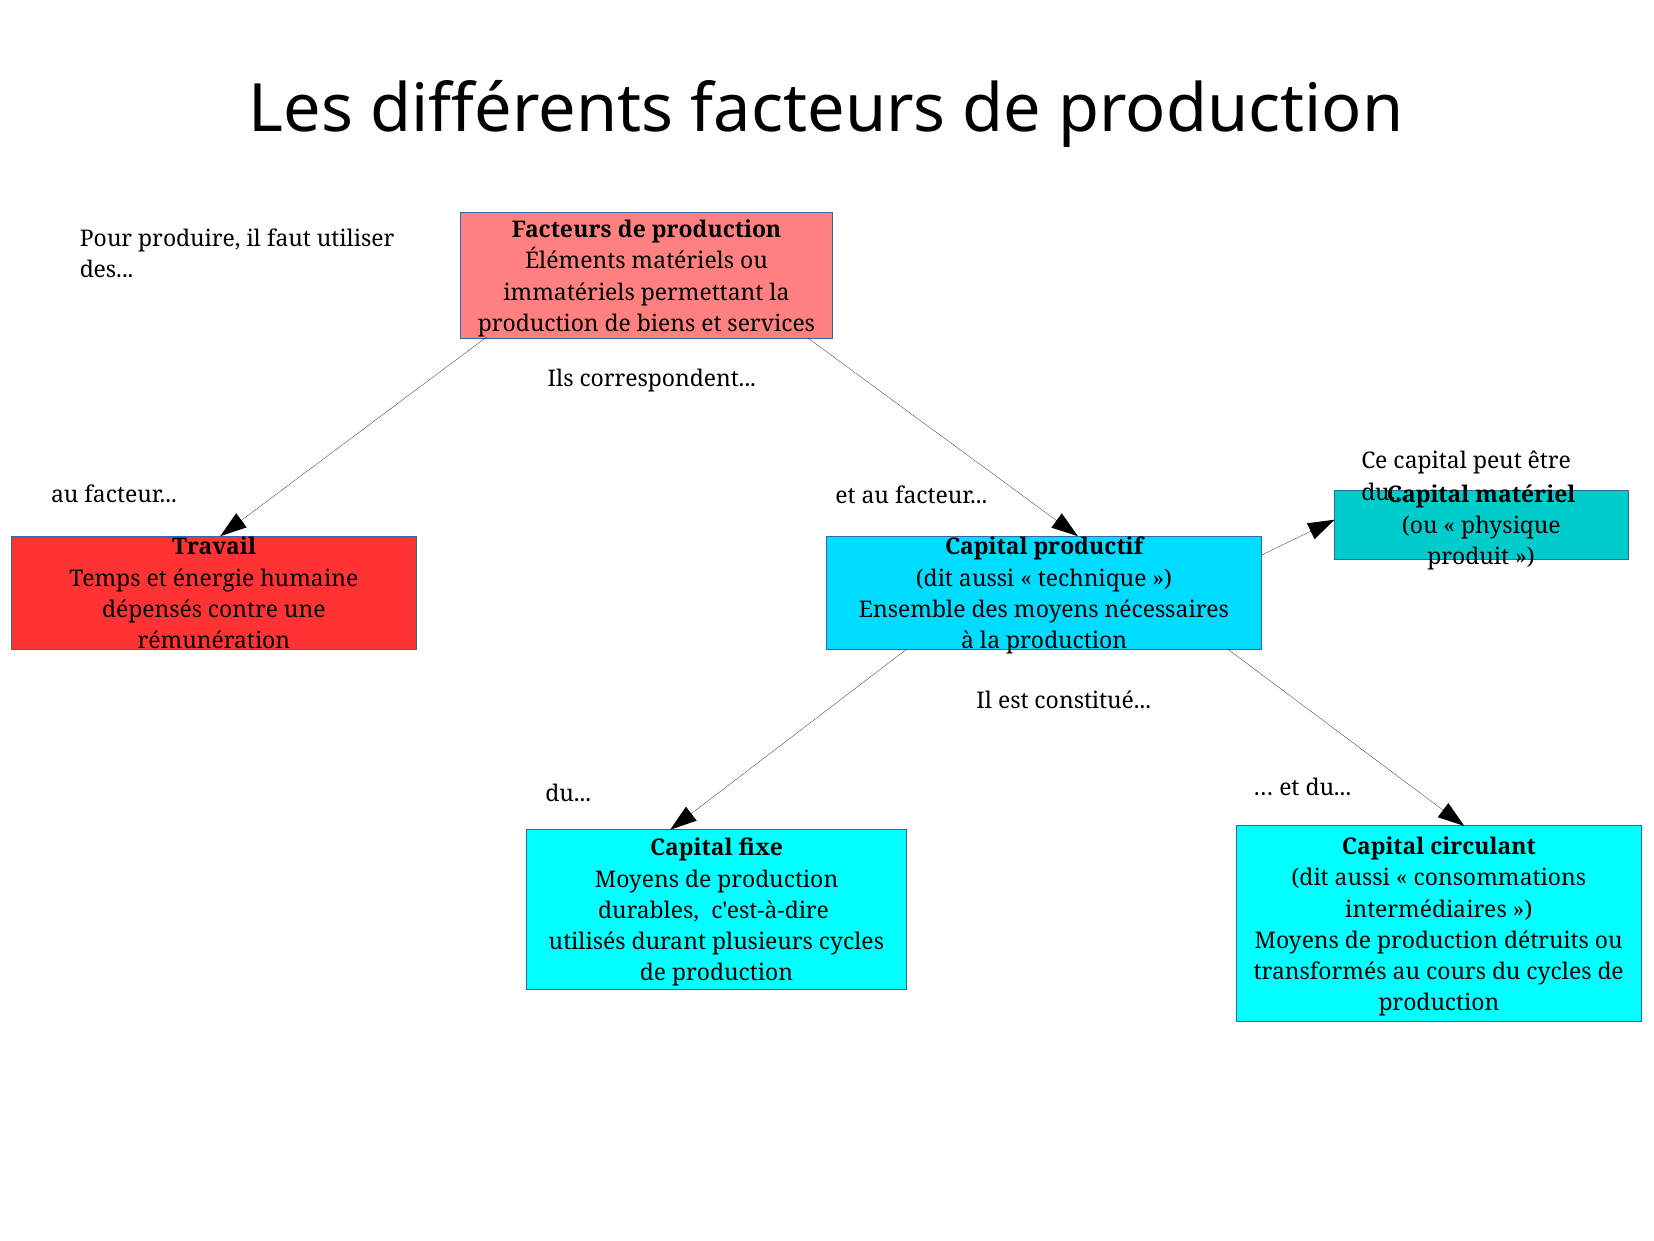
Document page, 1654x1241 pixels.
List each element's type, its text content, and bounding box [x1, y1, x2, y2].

text_box Capital fixe Moyens de production durables, c'est-à-dire utilisés durant plusieurs cycles de production [526, 829, 907, 990]
text_box Capital productif (dit aussi « technique ») Ensemble des moyens nécessaires à la production [826, 536, 1262, 650]
text_box Travail Temps et énergie humaine dépensés contre une rémunération [11, 536, 417, 650]
text_box Capital circulant (dit aussi « consommations intermédiaires ») Moyens de production détruits ou transformés au cours du cycles de production [1236, 825, 1642, 1022]
text_box Capital matériel (ou « physique produit ») [1334, 490, 1629, 560]
text_box Pour produire, il faut utiliser des... [64, 214, 455, 272]
text_box au facteur... [36, 470, 208, 524]
text_box Ce capital peut être du... [1346, 437, 1630, 478]
title Les différents facteurs de production [82, 46, 1571, 166]
text_box et au facteur... [820, 471, 1004, 524]
text_box Il est constitué... [961, 676, 1250, 730]
text_box Facteurs de production Éléments matériels ou immatériels permettant la production de biens et services [460, 212, 833, 339]
text_box … et du... [1238, 763, 1417, 816]
text_box du... [530, 769, 626, 823]
text_box Ils correspondent... [532, 354, 767, 408]
